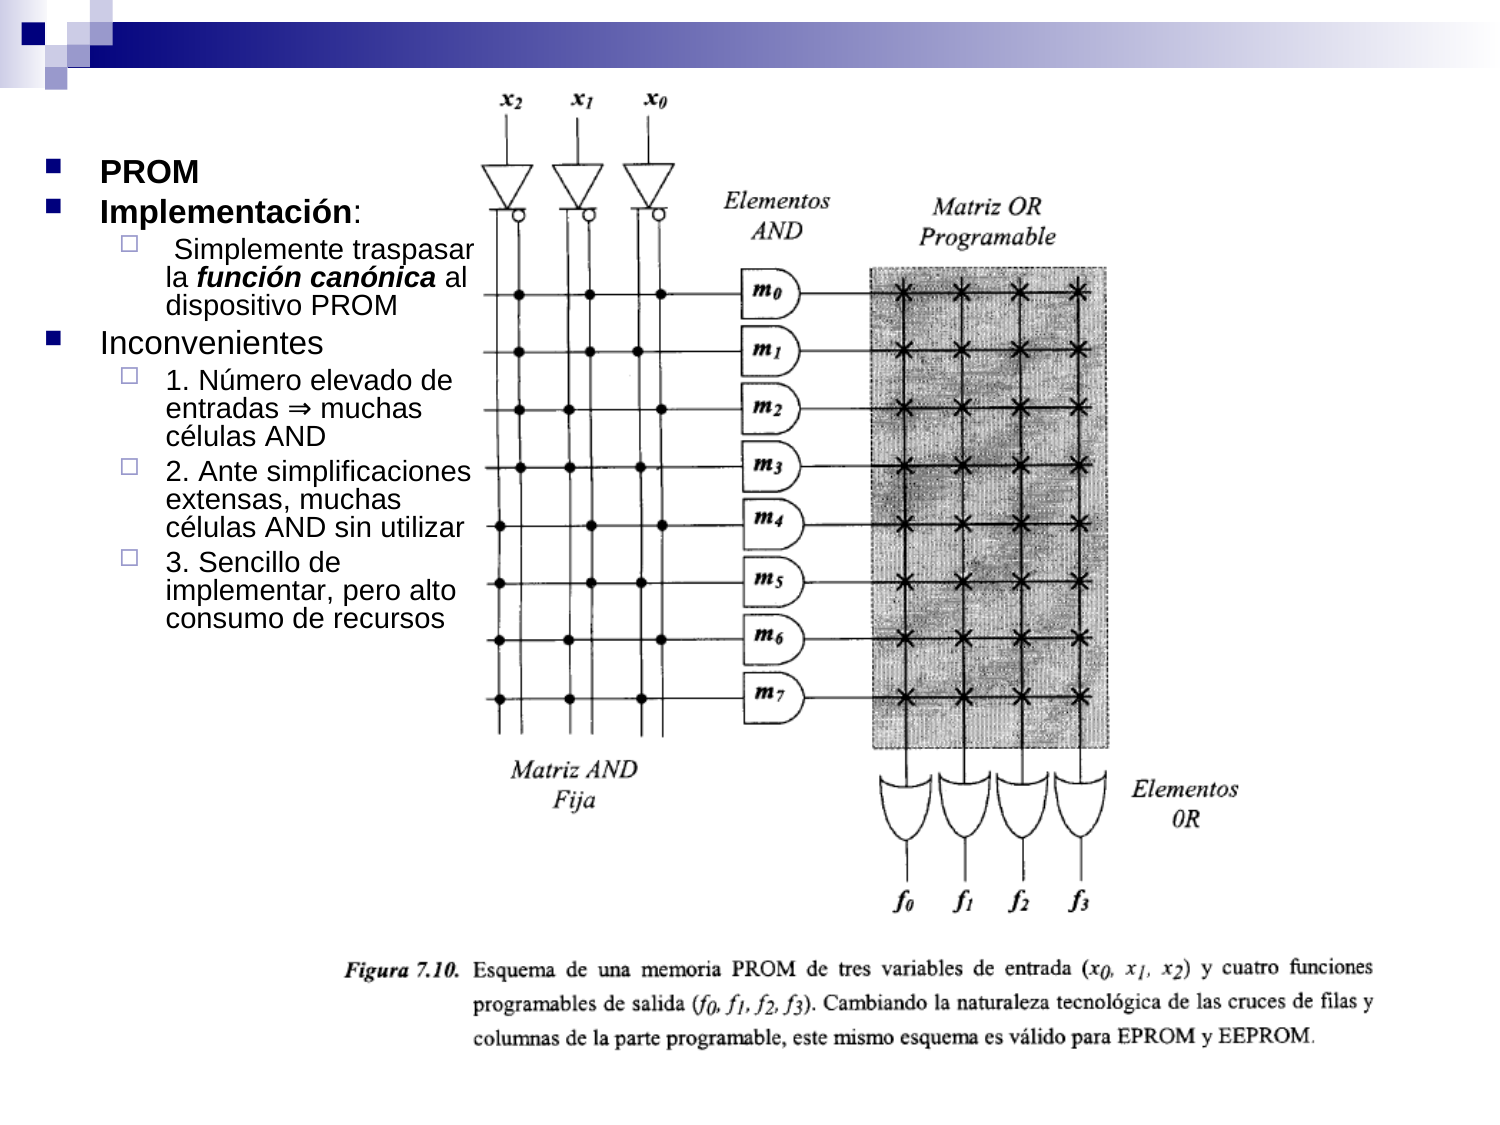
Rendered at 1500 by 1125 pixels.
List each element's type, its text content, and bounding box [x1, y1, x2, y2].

list PROM Implementación: Simplemente traspasar la función canónica al dispositivo PROM Inconvenientes 1. Número elevado de entradas ⇒ muchas células AND 2. Ante simplificaciones extensas, muchas células AND sin utilizar 3. Sencillo de implementar, pero alto consumo de recursos [29, 101, 497, 681]
picture [312, 78, 1389, 1082]
